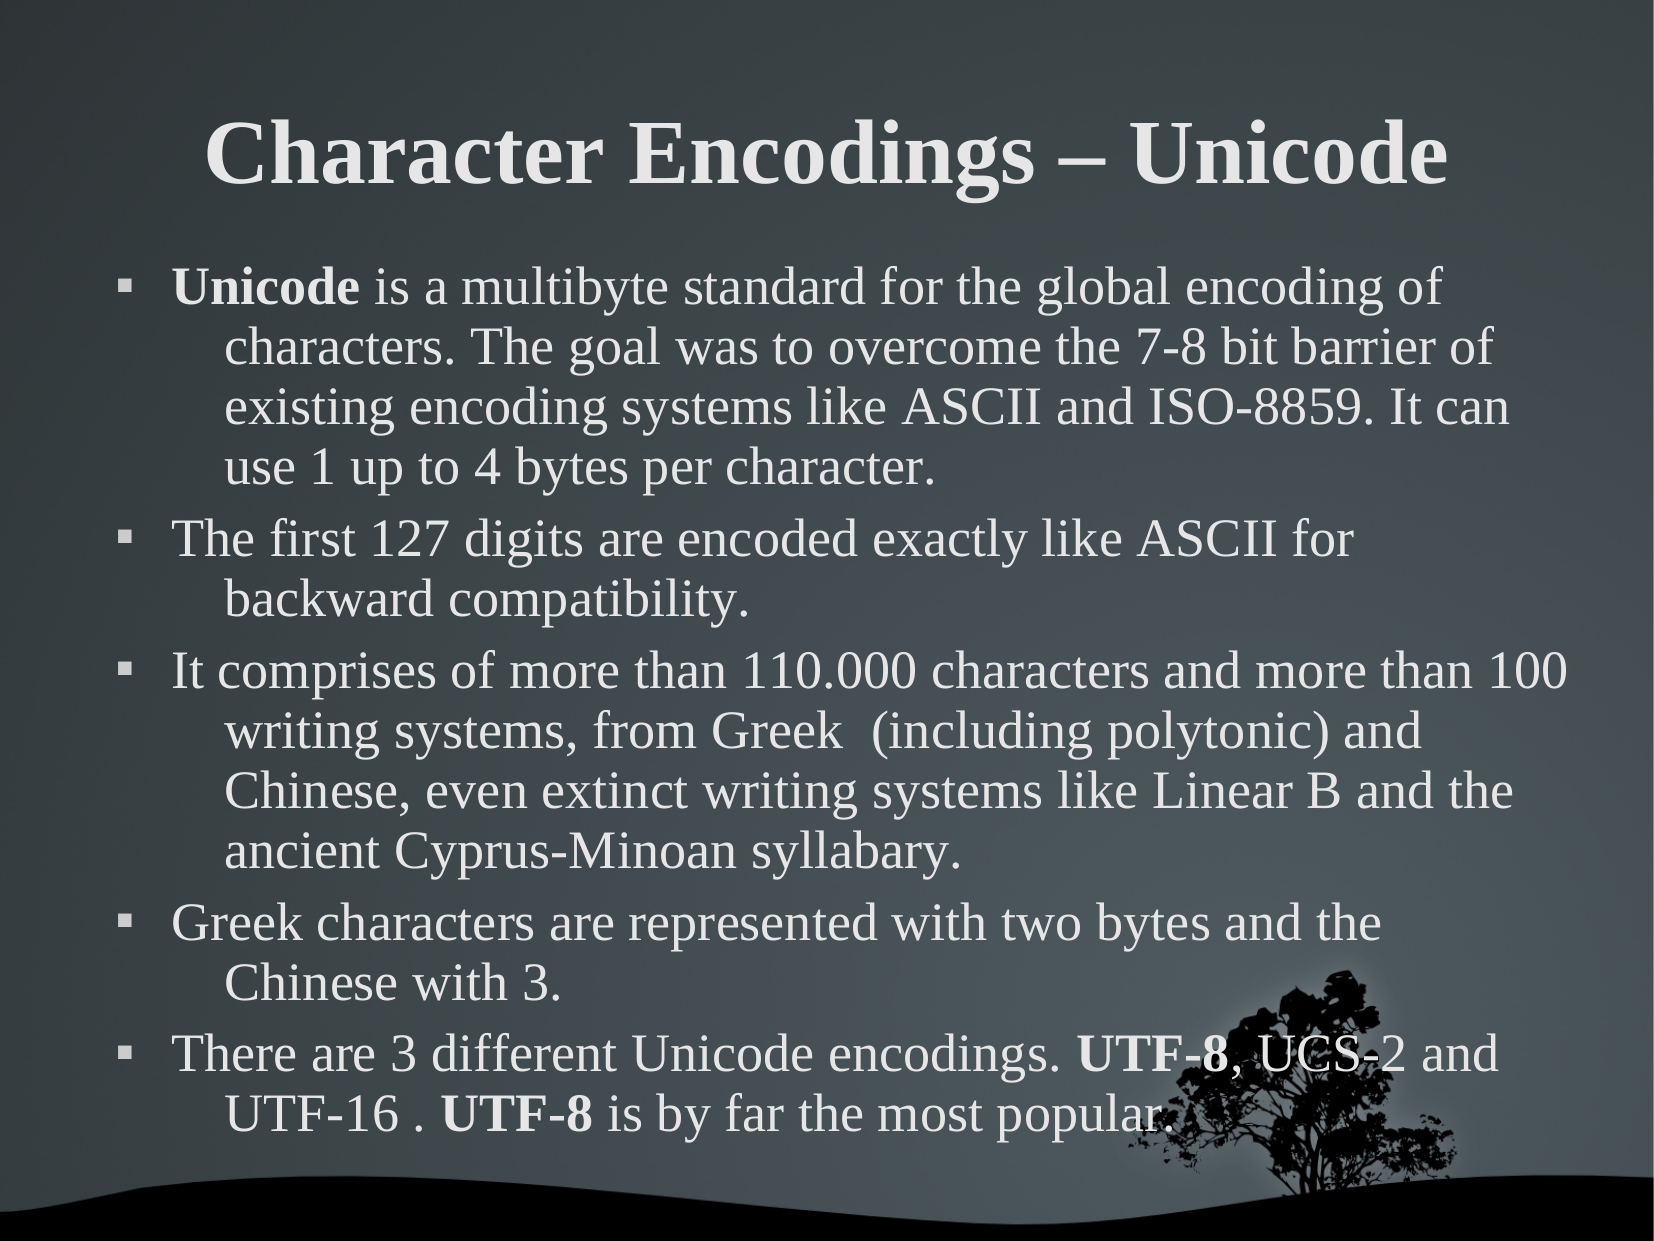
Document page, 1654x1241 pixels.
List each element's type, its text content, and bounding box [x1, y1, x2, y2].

title Character Encodings – Unicode [82, 33, 1571, 256]
list Unicode is a multibyte standard for the global encoding of characters. The goal was to overcome the 7-8 bit barrier of existing encoding systems like ASCII and ISO-8859. It can use 1 up to 4 bytes per character. The first 127 digits are encoded exactly like ASCII for backward compatibility. It comprises of more than 110.000 characters and more than 100 writing systems, from Greek (including polytonic) and Chinese, even extinct writing systems like Linear B and the ancient Cyprus-Minoan syllabary. Greek characters are represented with two bytes and the Chinese with 3. There are 3 different Unicode encodings. UTF-8, UCS-2 and UTF-16 . UTF-8 is by far the most popular. [82, 256, 1571, 1216]
picture [0, 0, 1654, 1241]
